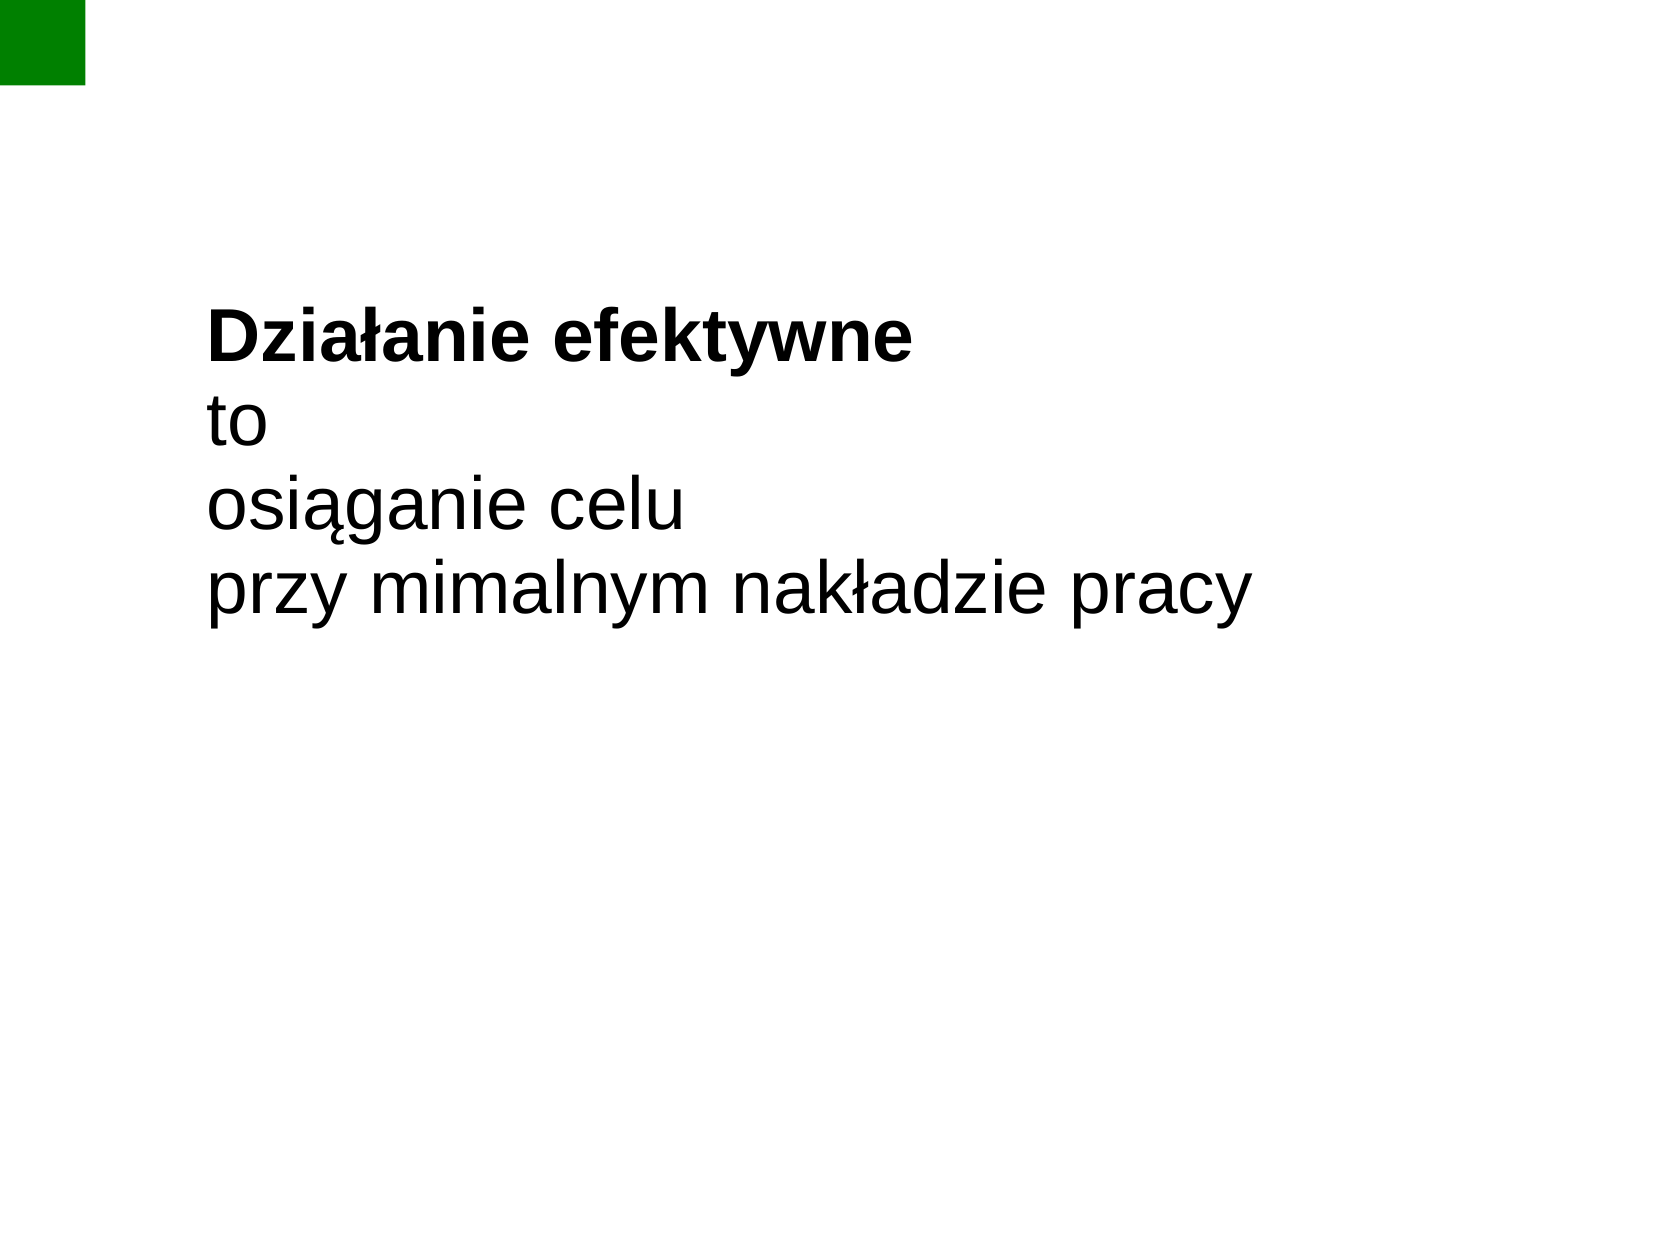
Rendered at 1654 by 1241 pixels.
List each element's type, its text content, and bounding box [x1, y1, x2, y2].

text_box Działanie efektywne to osiąganie celu przy mimalnym nakładzie pracy [191, 286, 1399, 651]
text_box [0, 0, 86, 86]
